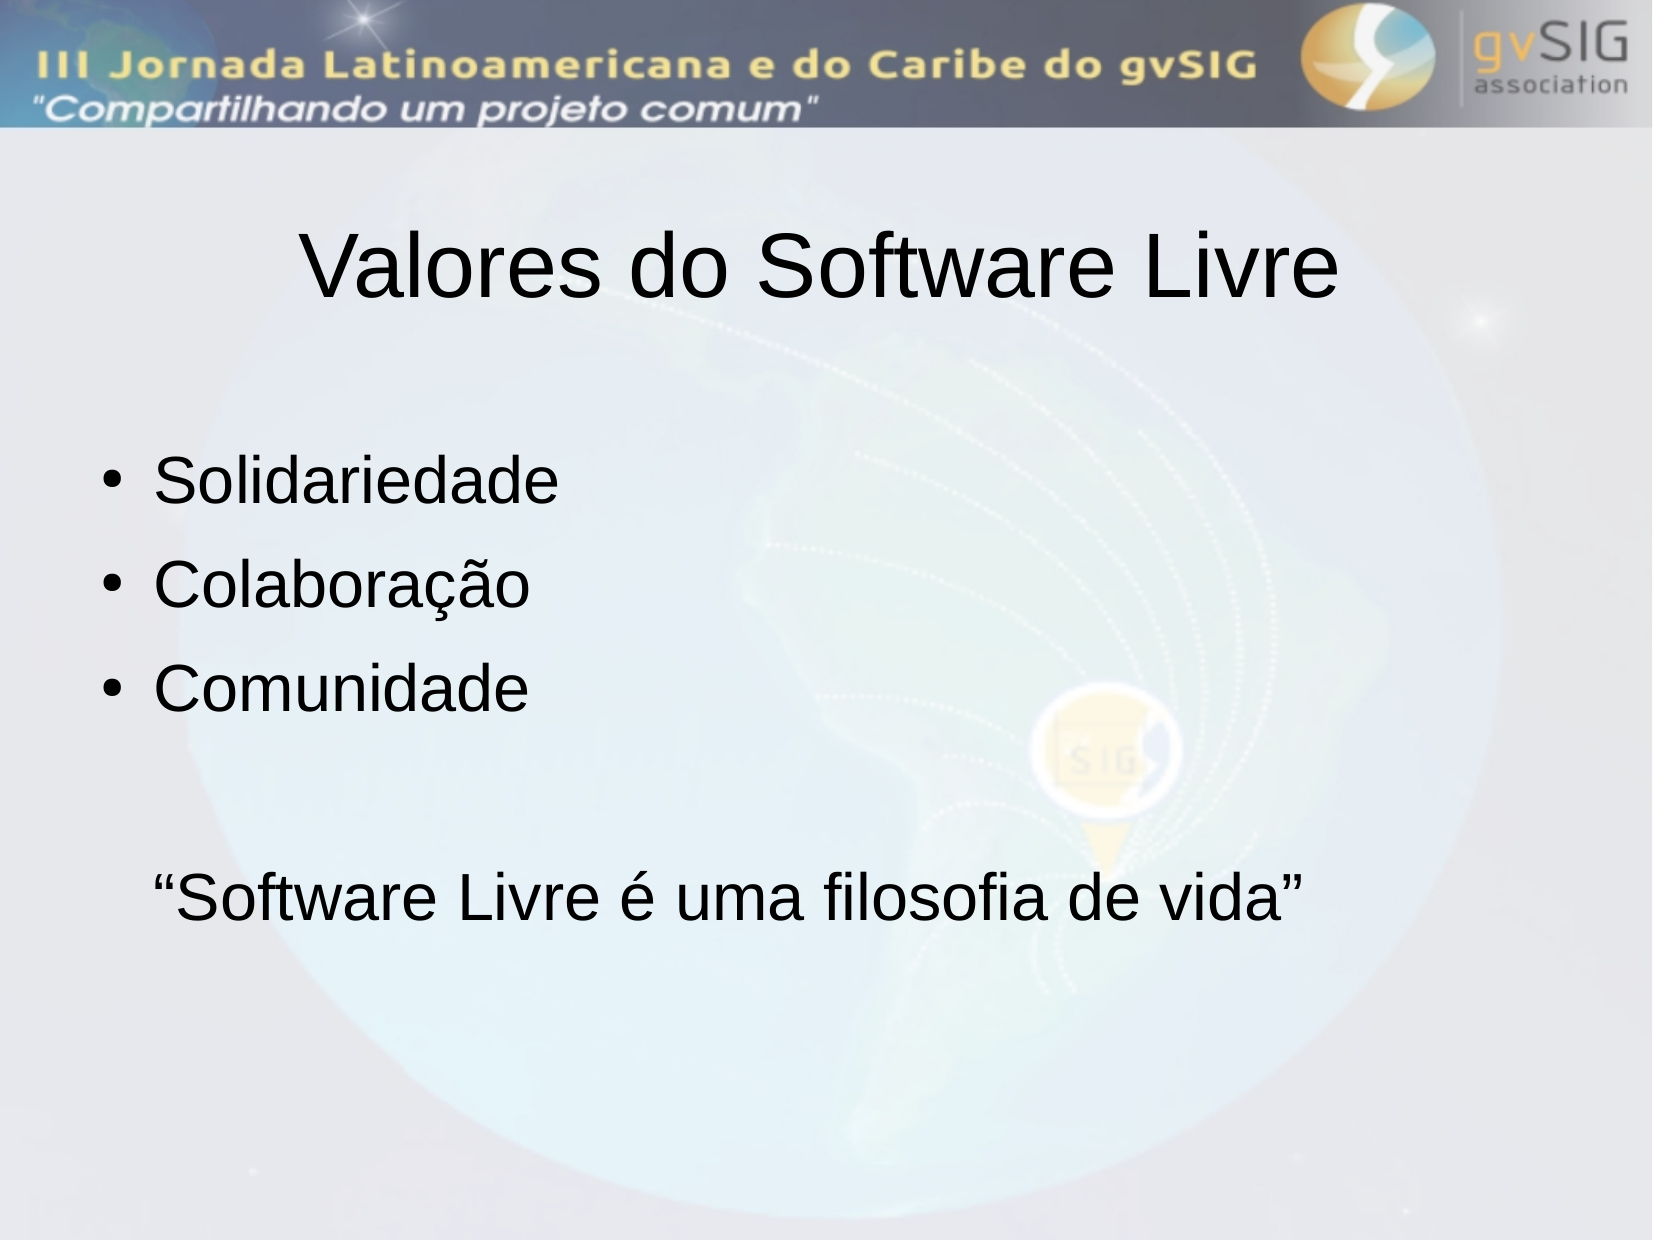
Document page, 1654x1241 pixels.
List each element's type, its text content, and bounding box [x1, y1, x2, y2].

title Valores do Software Livre [76, 147, 1565, 384]
list Solidariedade Colaboração Comunidade “Software Livre é uma filosofia de vida” [82, 442, 1571, 1173]
picture [0, 0, 1653, 1240]
